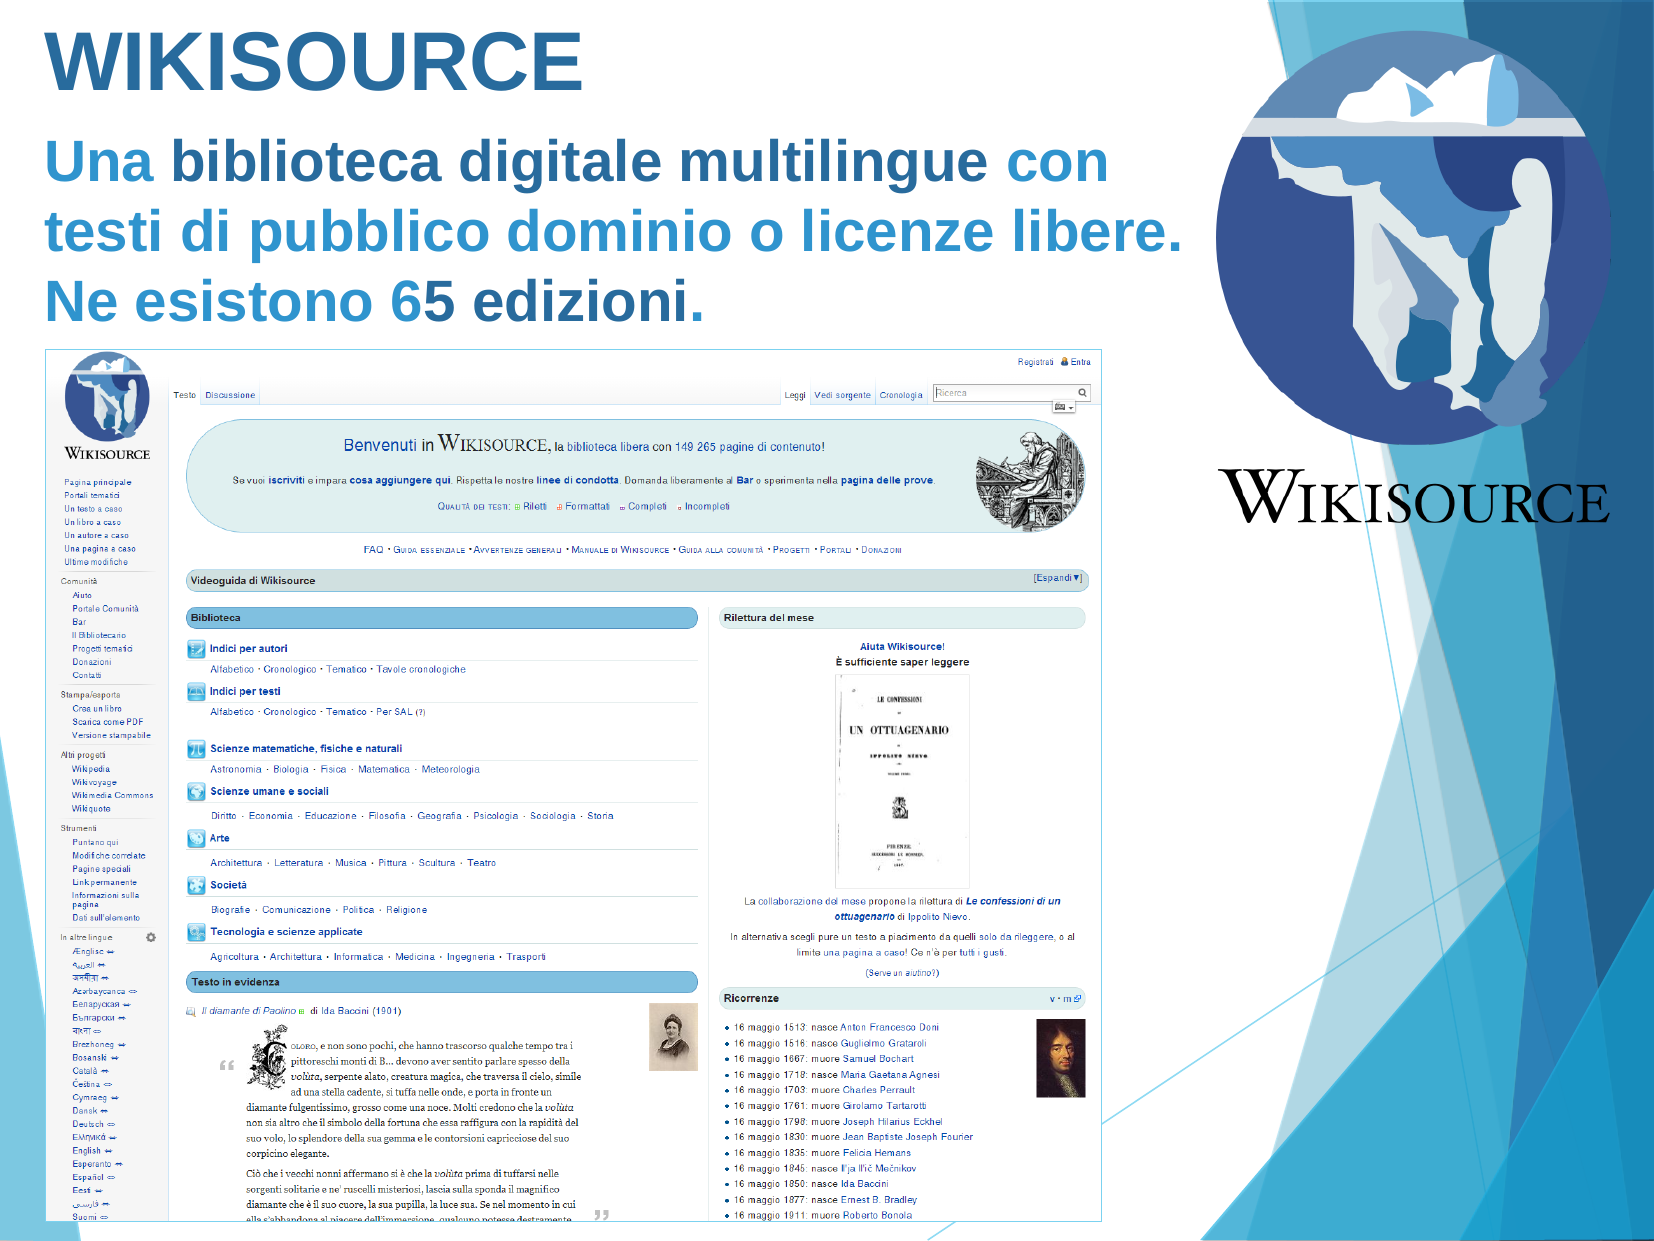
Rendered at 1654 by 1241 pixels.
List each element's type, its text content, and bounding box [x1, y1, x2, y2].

text_box Una biblioteca digitale multilingue con testi di pubblico dominio o licenze libere. Ne esistono 65 edizioni. [29, 116, 1309, 341]
picture [1216, 29, 1611, 523]
text_box WIKISOURCE [29, 0, 1309, 115]
picture [45, 349, 1102, 1222]
